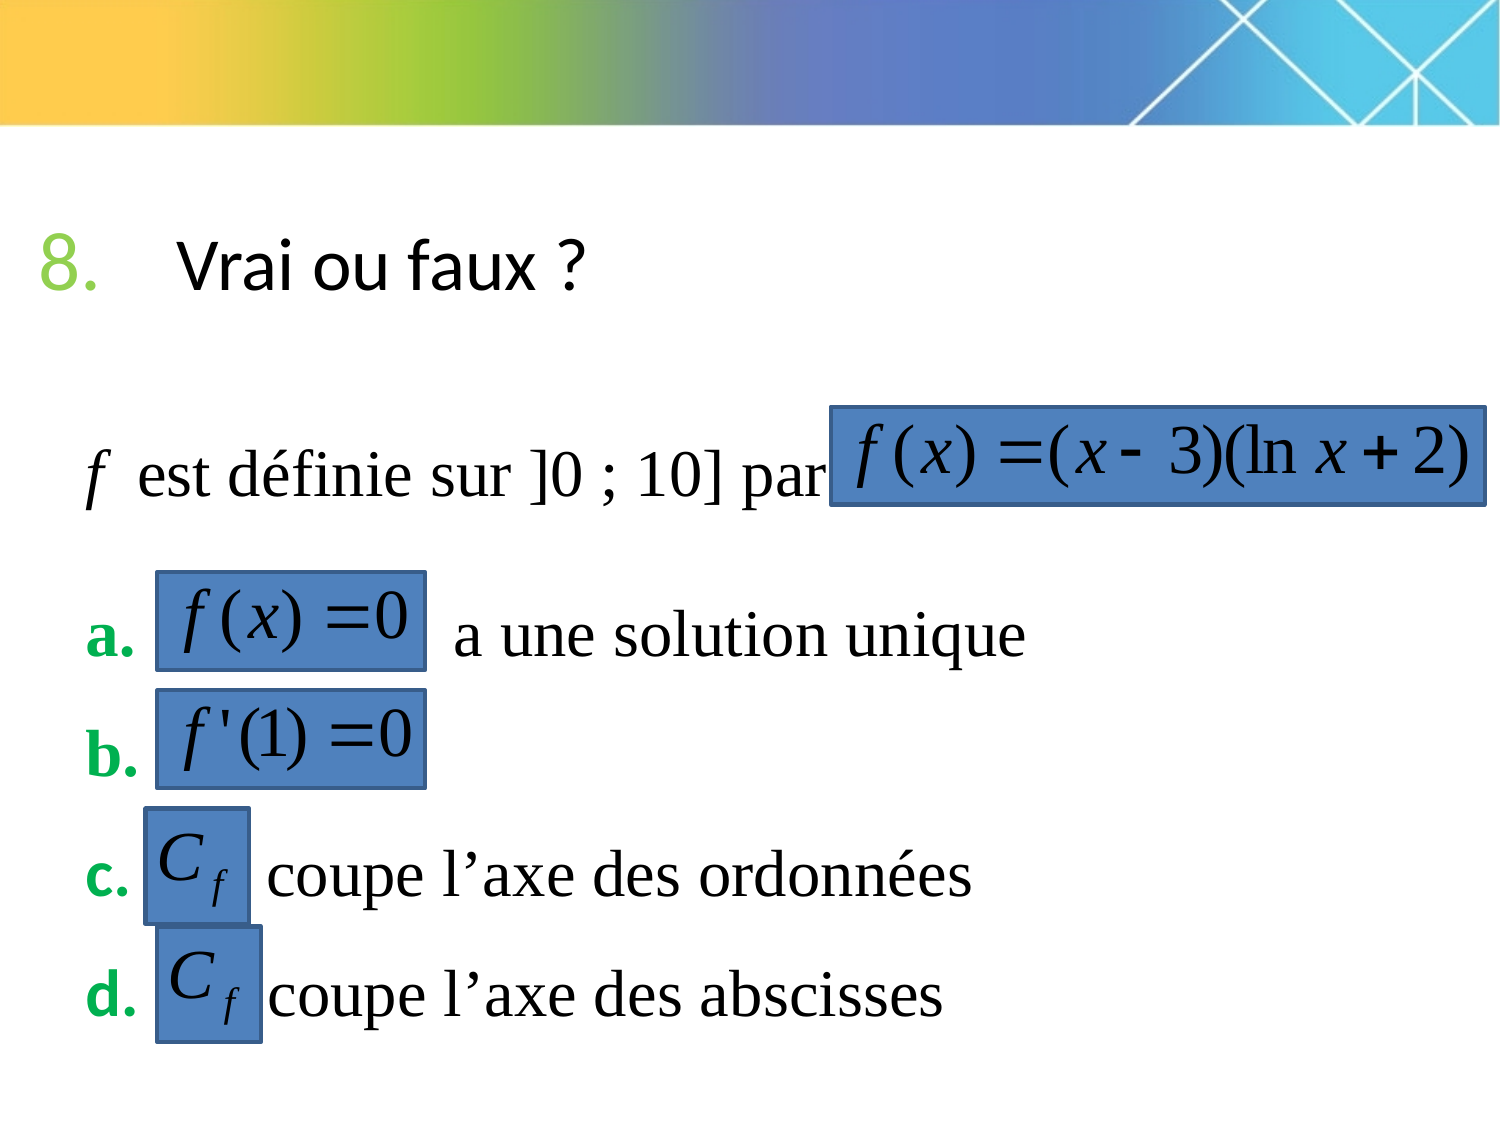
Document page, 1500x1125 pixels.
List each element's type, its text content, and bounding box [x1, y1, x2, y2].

chart [159, 692, 423, 787]
text_box f est définie sur ]0 ; 10] par a. a une solution unique b. c. coupe l’axe des ordonnées d. coupe l’axe des abscisses [70, 351, 1465, 1045]
chart [832, 408, 1483, 503]
chart [159, 574, 423, 668]
chart [159, 928, 259, 1040]
chart [147, 810, 248, 922]
text_box 8. Vrai ou faux ? [23, 164, 1500, 351]
